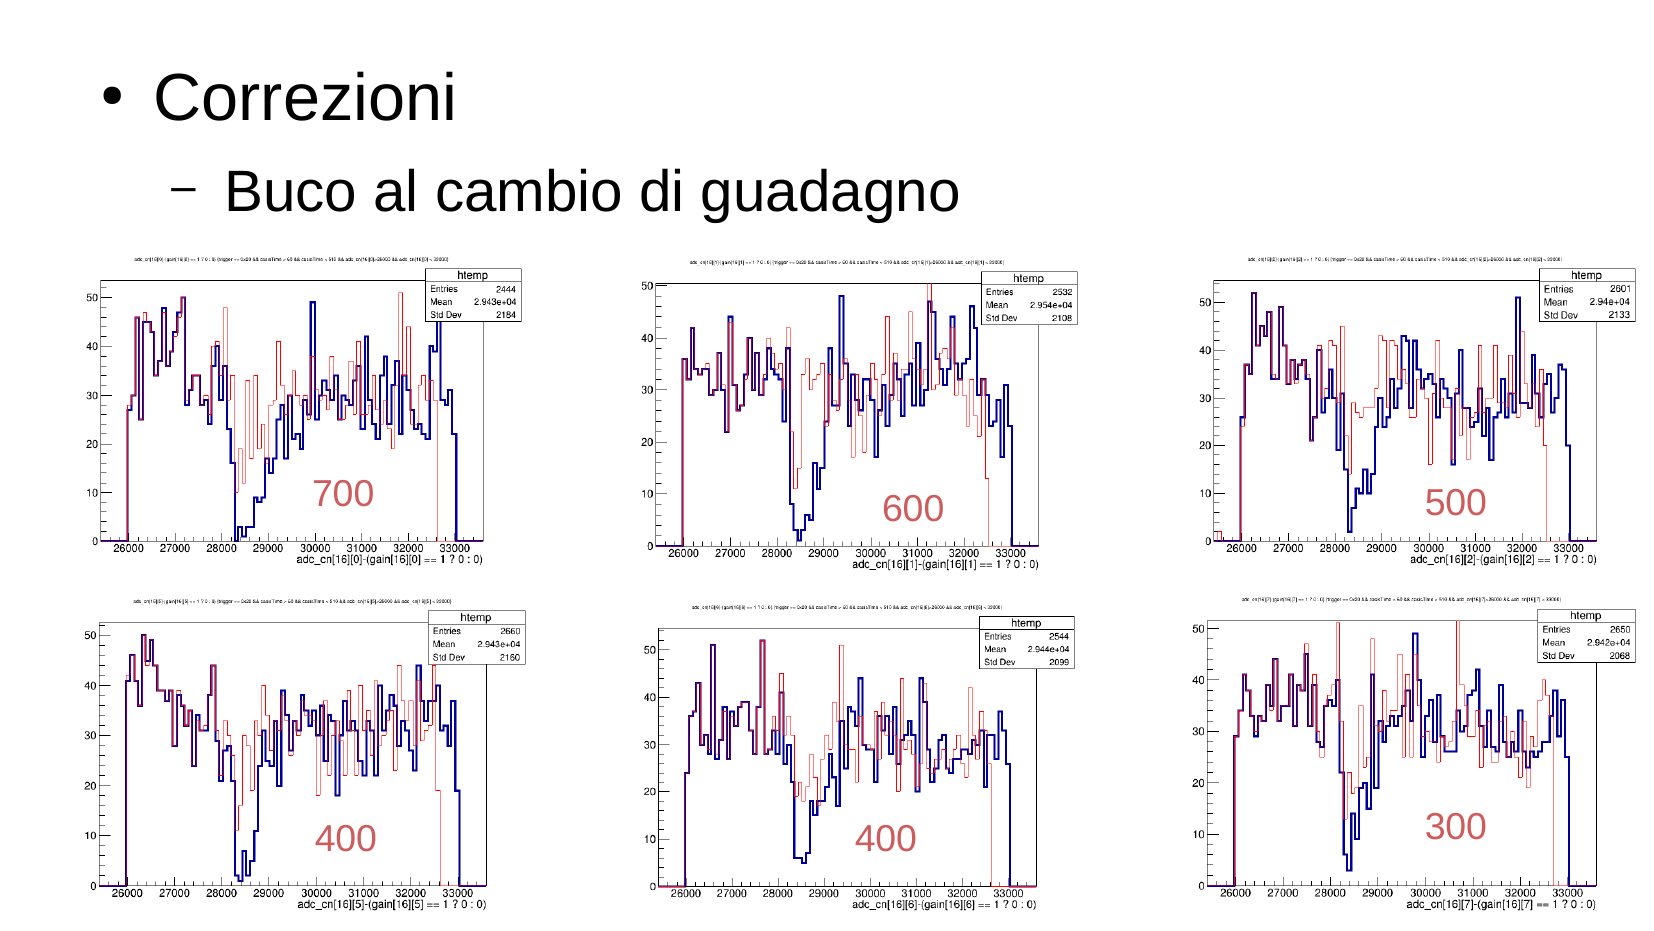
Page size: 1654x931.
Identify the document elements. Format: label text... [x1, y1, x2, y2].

picture [1178, 591, 1636, 916]
text_box 500 [1410, 474, 1561, 531]
text_box 300 [1410, 798, 1561, 856]
text_box 400 [840, 810, 991, 867]
picture [72, 251, 522, 571]
text_box 700 [297, 465, 448, 522]
text_box 400 [300, 810, 451, 867]
picture [630, 599, 1075, 916]
picture [70, 593, 526, 916]
text_box 600 [867, 480, 1018, 537]
picture [627, 254, 1078, 575]
picture [1185, 251, 1636, 571]
list Correzioni Buco al cambio di guadagno [82, 60, 1571, 757]
